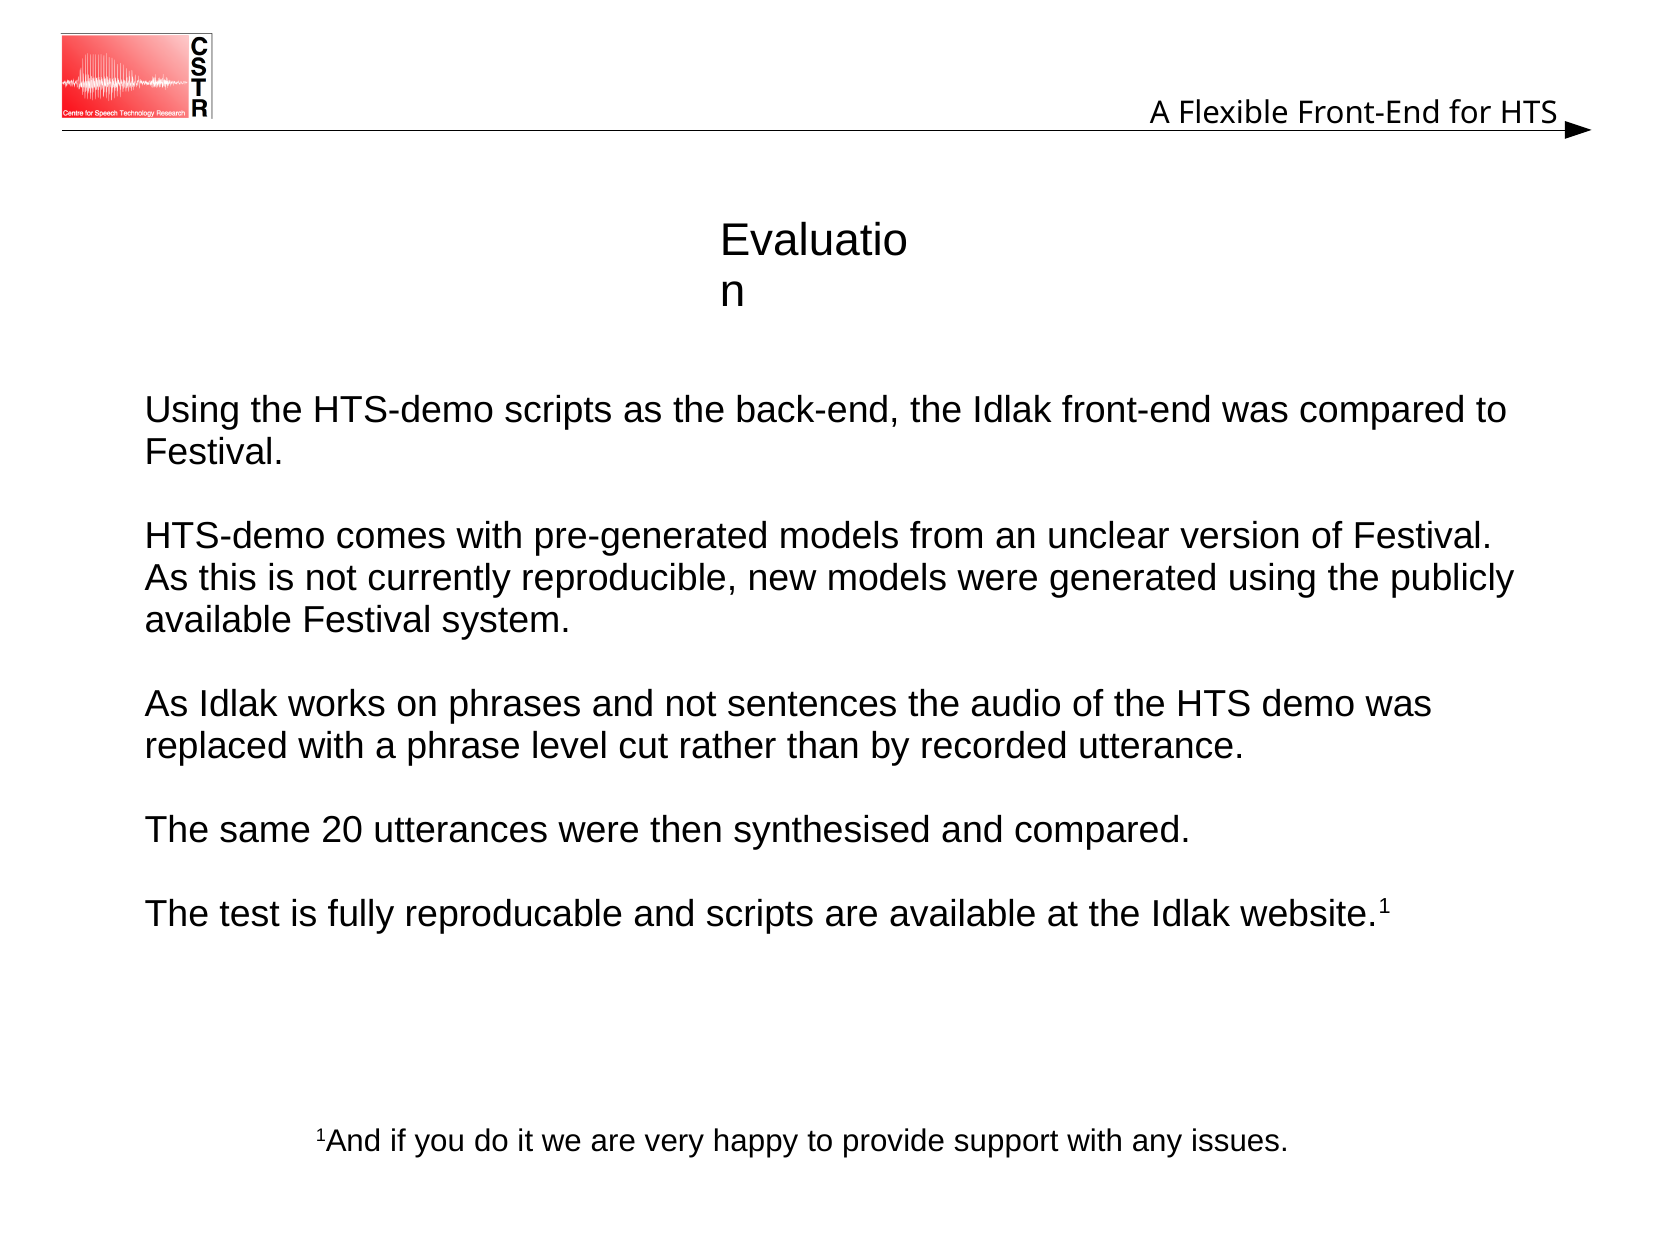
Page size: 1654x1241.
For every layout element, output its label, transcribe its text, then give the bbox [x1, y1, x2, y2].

text_box Evaluation [705, 206, 949, 273]
text_box Using the HTS-demo scripts as the back-end, the Idlak front-end was compared to Festival. HTS-demo comes with pre-generated models from an unclear version of Festival. As this is not currently reproducible, new models were generated using the publicly available Festival system. As Idlak works on phrases and not sentences the audio of the HTS demo was replaced with a phrase level cut rather than by recorded utterance. The same 20 utterances were then synthesised and compared. The test is fully reproducable and scripts are available at the Idlak website.1 [129, 381, 1536, 942]
text_box 1And if you do it we are very happy to provide support with any issues. [301, 1116, 1300, 1166]
picture [60, 32, 213, 119]
text_box A Flexible Front-End for HTS [1135, 82, 1571, 141]
